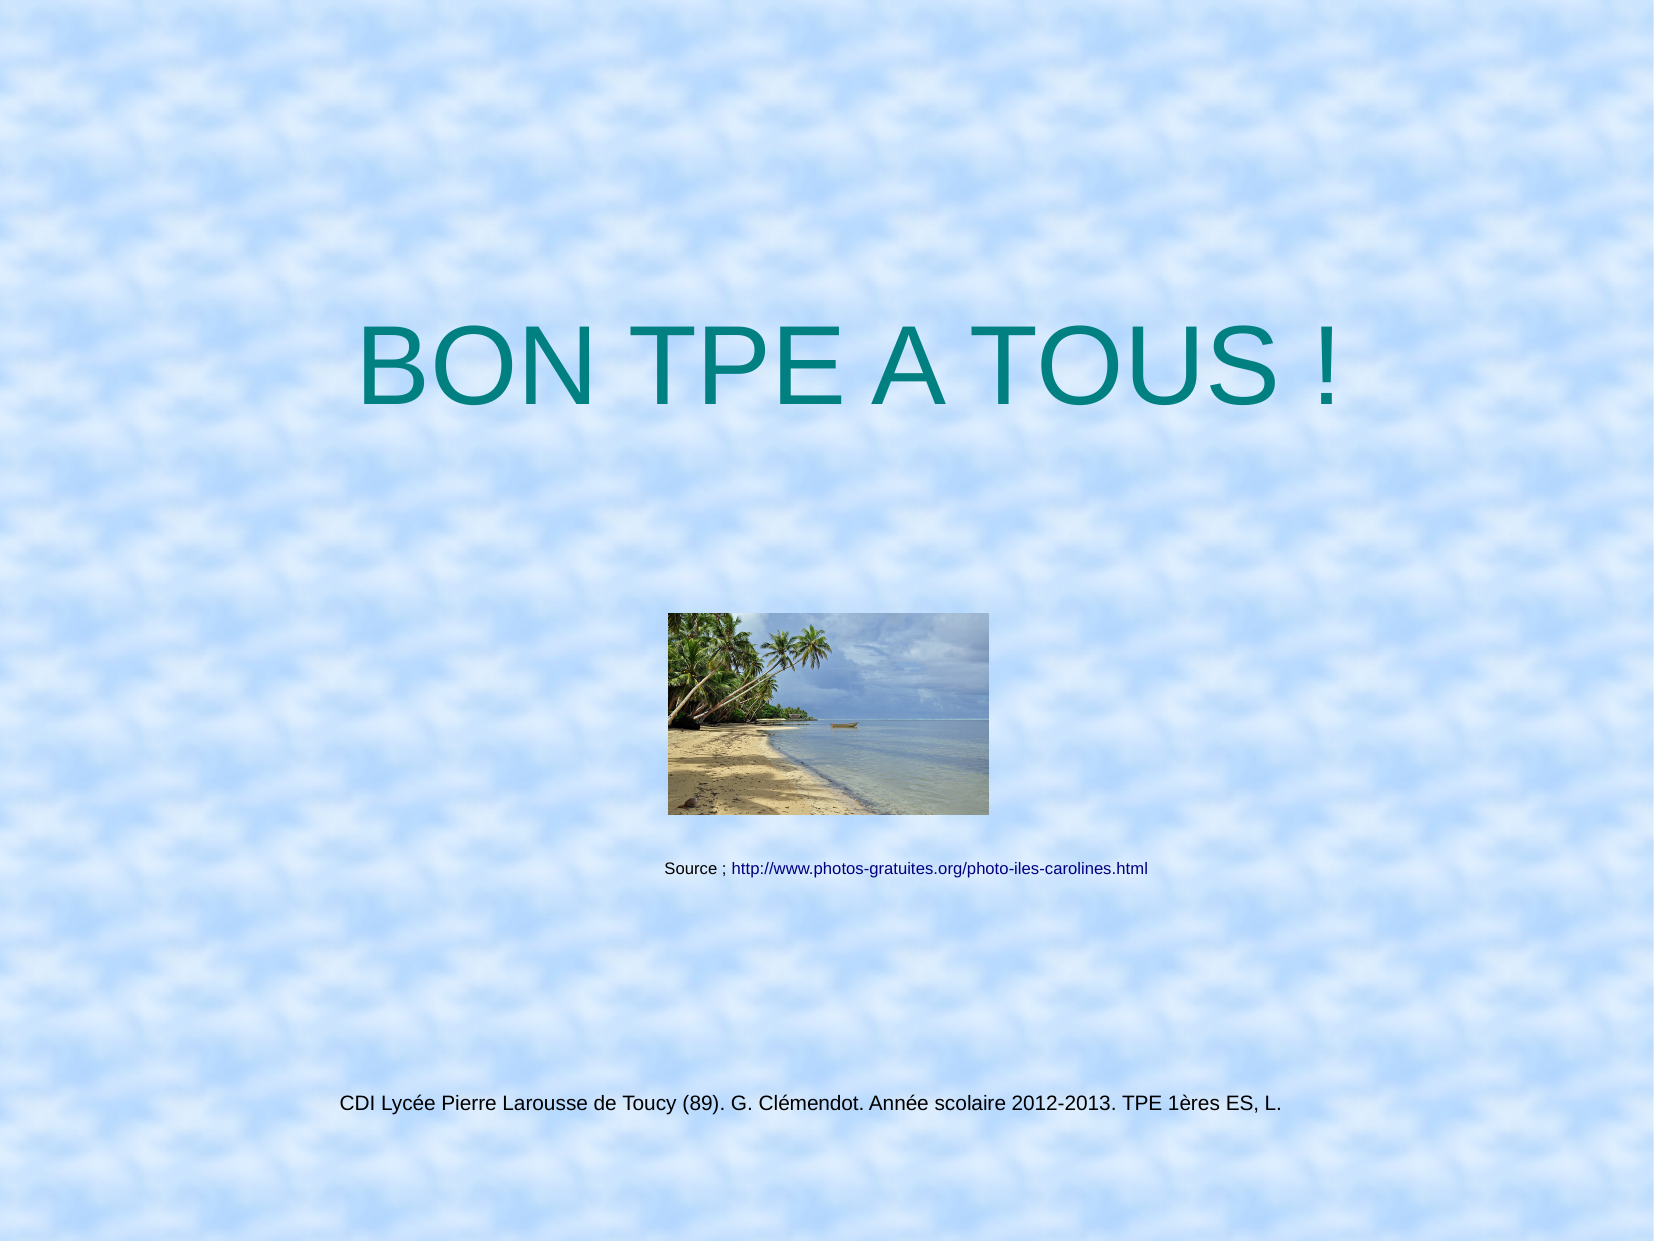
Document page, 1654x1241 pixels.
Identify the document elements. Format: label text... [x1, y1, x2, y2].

text_box BON TPE A TOUS ! [340, 295, 1359, 436]
text_box CDI Lycée Pierre Larousse de Toucy (89). G. Clémendot. Année scolaire 2012-2013. TPE 1ères ES, L. [324, 1084, 1297, 1123]
picture [0, 0, 1654, 1241]
text_box Source ; http://www.photos-gratuites.org/photo-iles-carolines.html [649, 852, 1164, 886]
